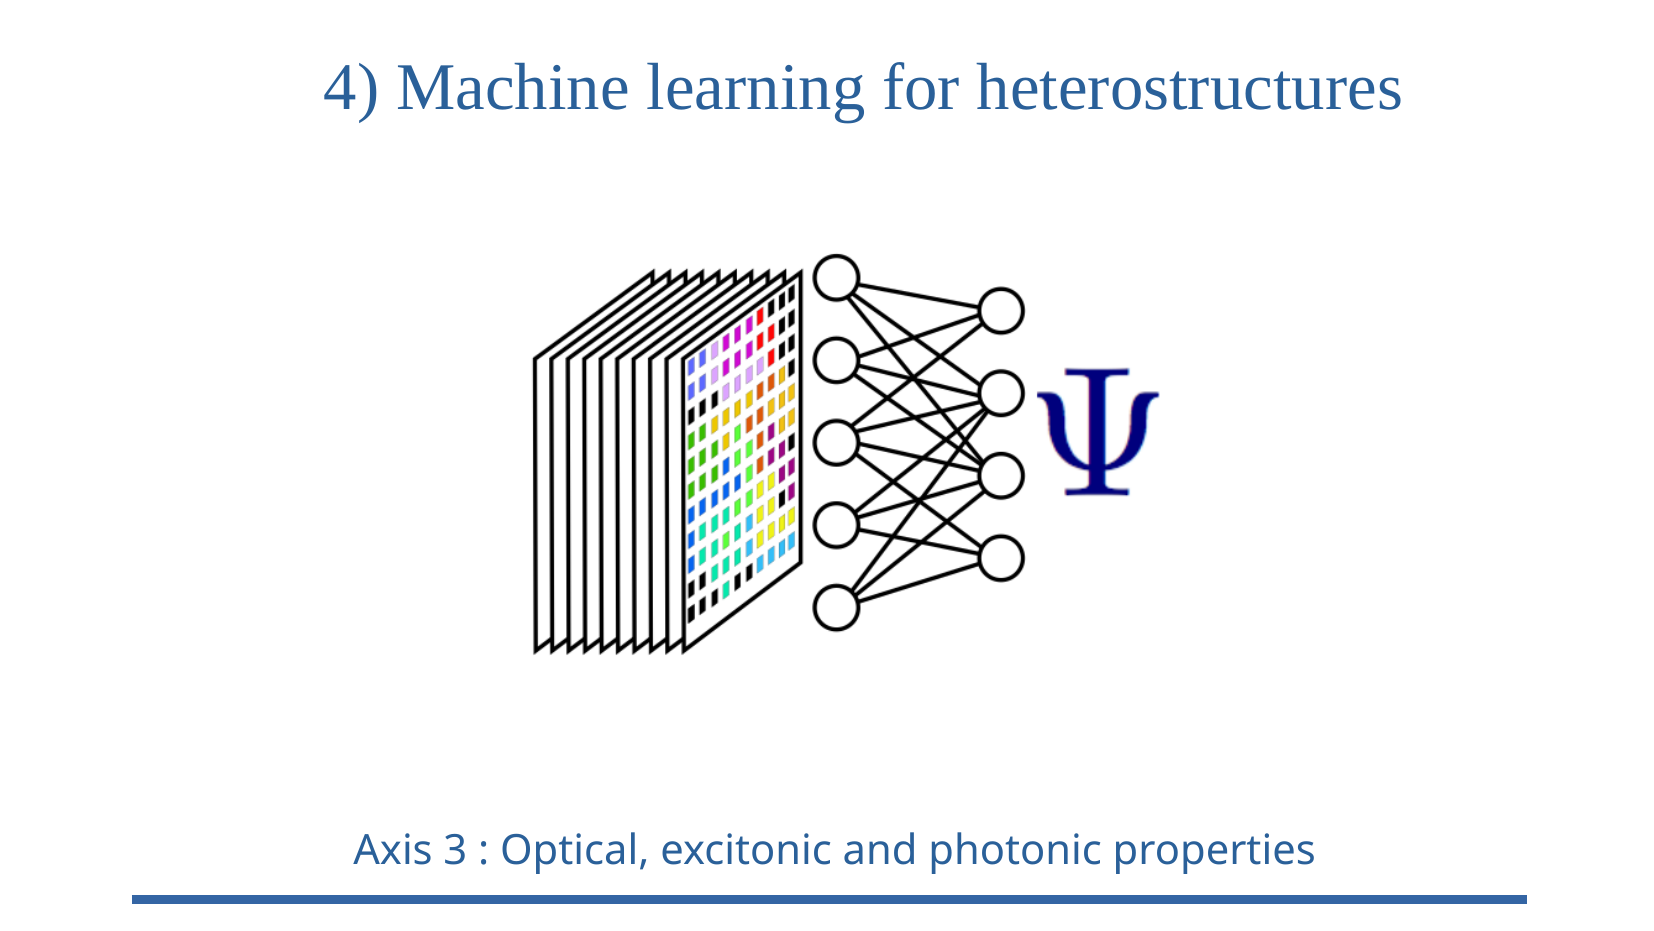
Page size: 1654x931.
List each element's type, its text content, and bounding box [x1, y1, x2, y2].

picture [506, 222, 1178, 698]
text_box 4) Machine learning for heterostructures [132, 42, 1597, 132]
title Axis 3 : Optical, excitonic and photonic properties [90, 804, 1579, 893]
